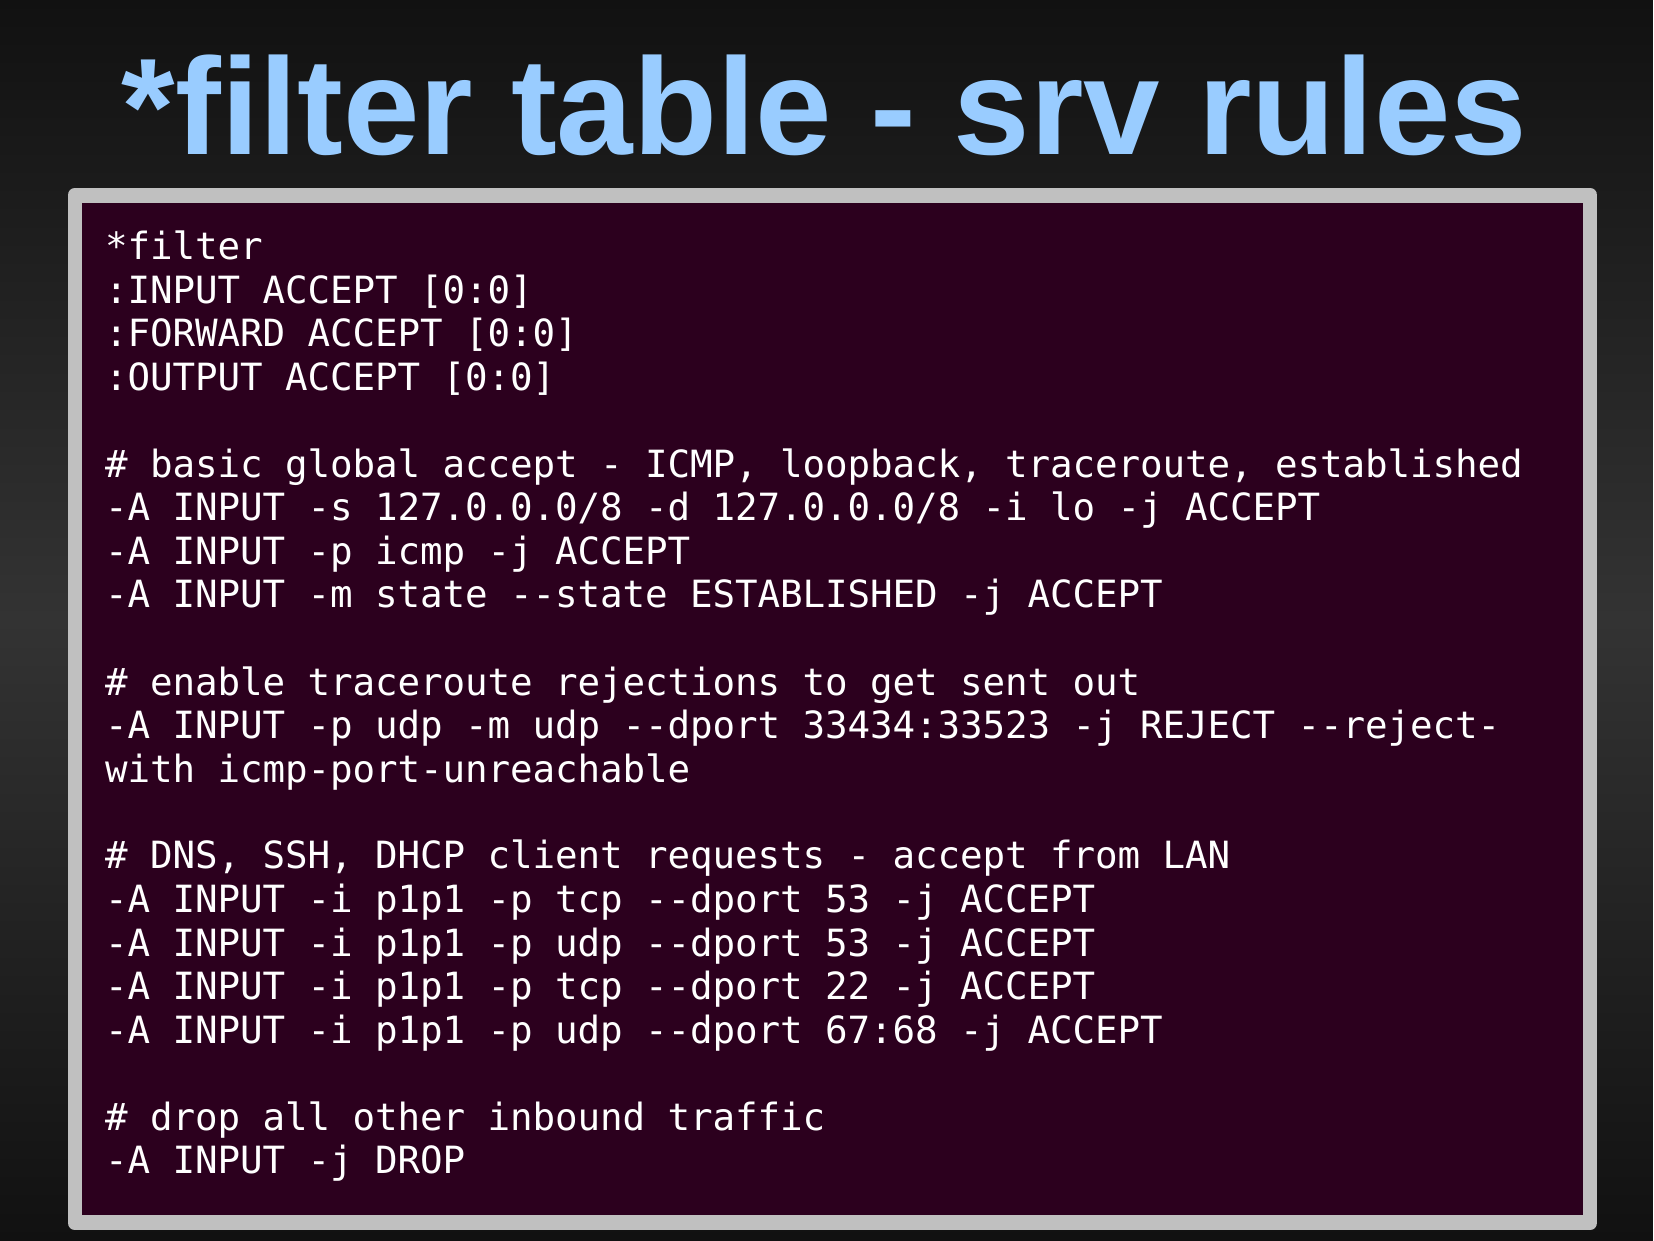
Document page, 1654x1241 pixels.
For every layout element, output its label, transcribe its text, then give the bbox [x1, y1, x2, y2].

title *filter table - srv rules [0, 2, 1651, 211]
list *filter :INPUT ACCEPT [0:0] :FORWARD ACCEPT [0:0] :OUTPUT ACCEPT [0:0] # basic global accept - ICMP, loopback, traceroute, established -A INPUT -s 127.0.0.0/8 -d 127.0.0.0/8 -i lo -j ACCEPT -A INPUT -p icmp -j ACCEPT -A INPUT -m state --state ESTABLISHED -j ACCEPT # enable traceroute rejections to get sent out -A INPUT -p udp -m udp --dport 33434:33523 -j REJECT --reject-with icmp-port-unreachable # DNS, SSH, DHCP client requests - accept from LAN -A INPUT -i p1p1 -p tcp --dport 53 -j ACCEPT -A INPUT -i p1p1 -p udp --dport 53 -j ACCEPT -A INPUT -i p1p1 -p tcp --dport 22 -j ACCEPT -A INPUT -i p1p1 -p udp --dport 67:68 -j ACCEPT # drop all other inbound traffic -A INPUT -j DROP [75, 195, 1591, 1223]
